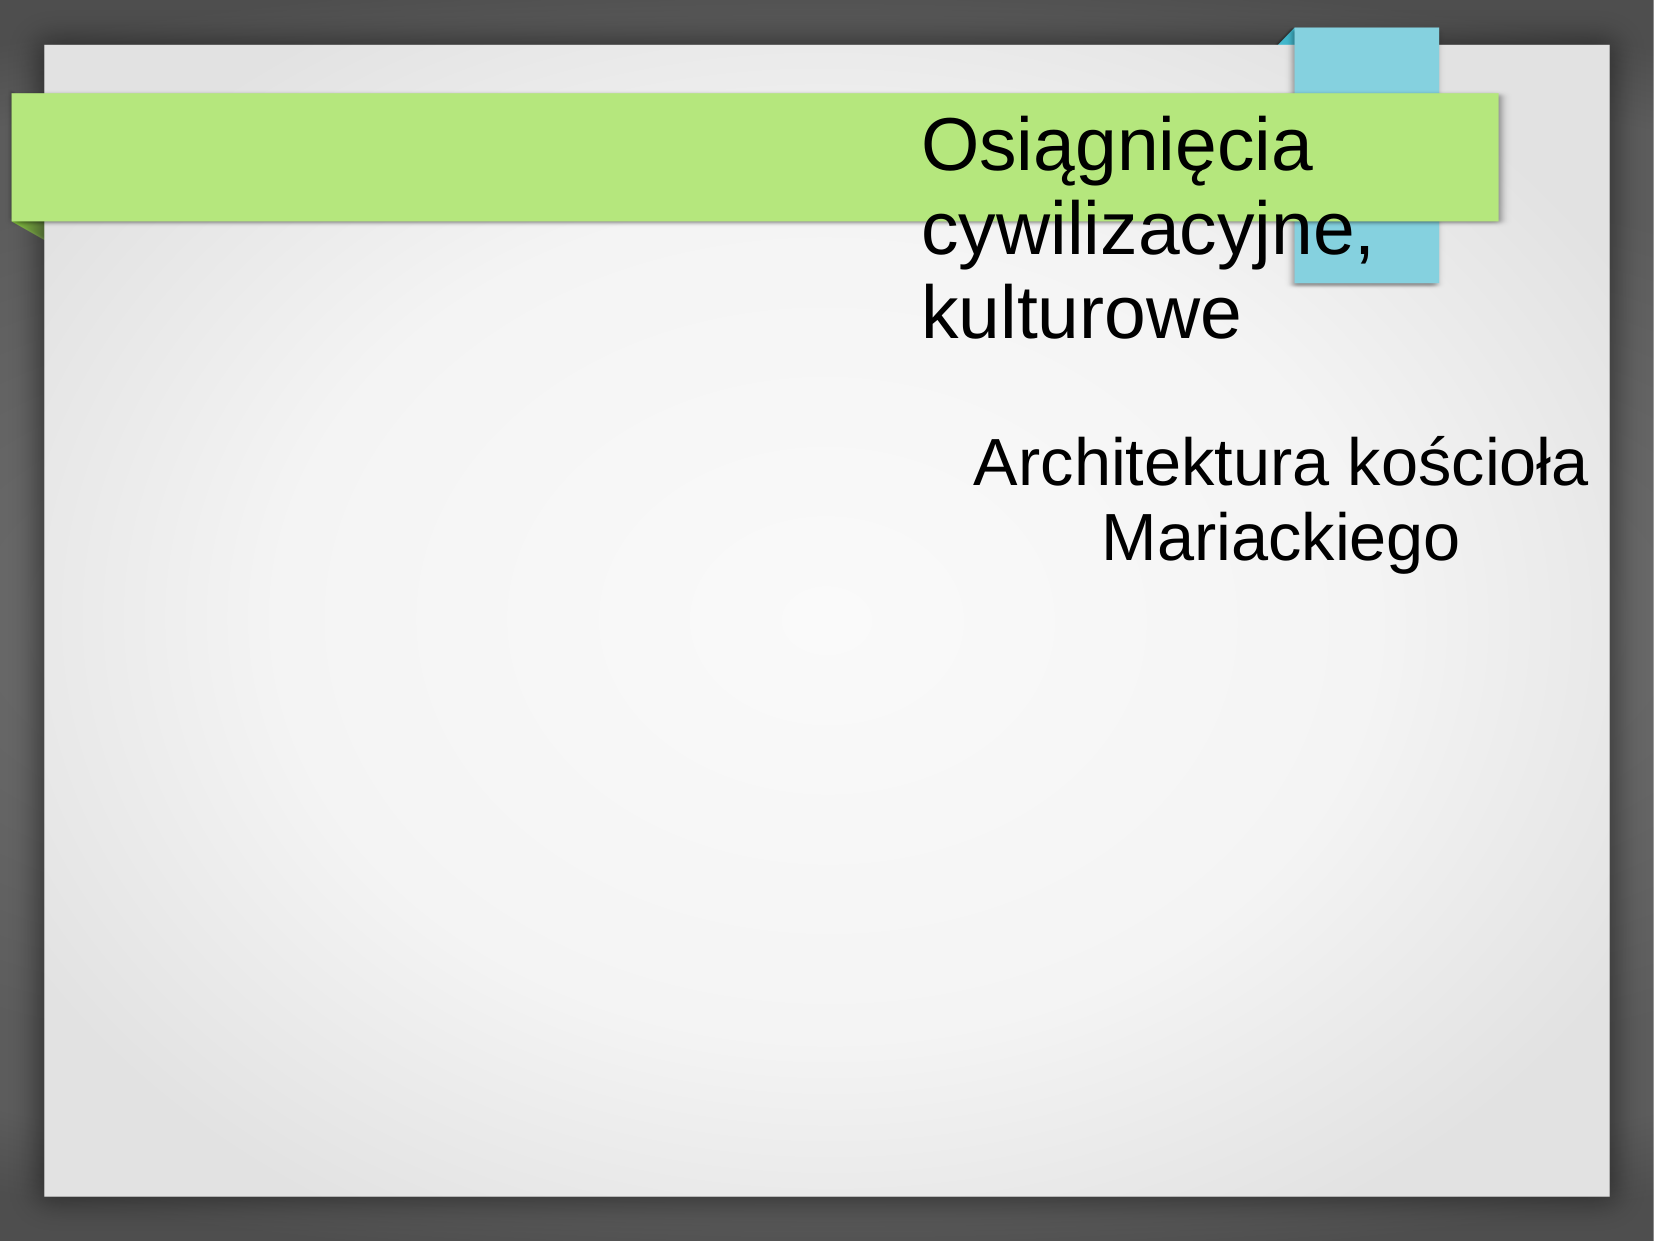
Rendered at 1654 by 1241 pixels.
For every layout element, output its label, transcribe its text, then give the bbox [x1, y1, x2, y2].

picture [0, 0, 1654, 1241]
title Osiągnięcia cywilizacyjne, kulturowe [921, 102, 1583, 355]
subtitle Architektura kościoła Mariackiego [897, 425, 1654, 575]
